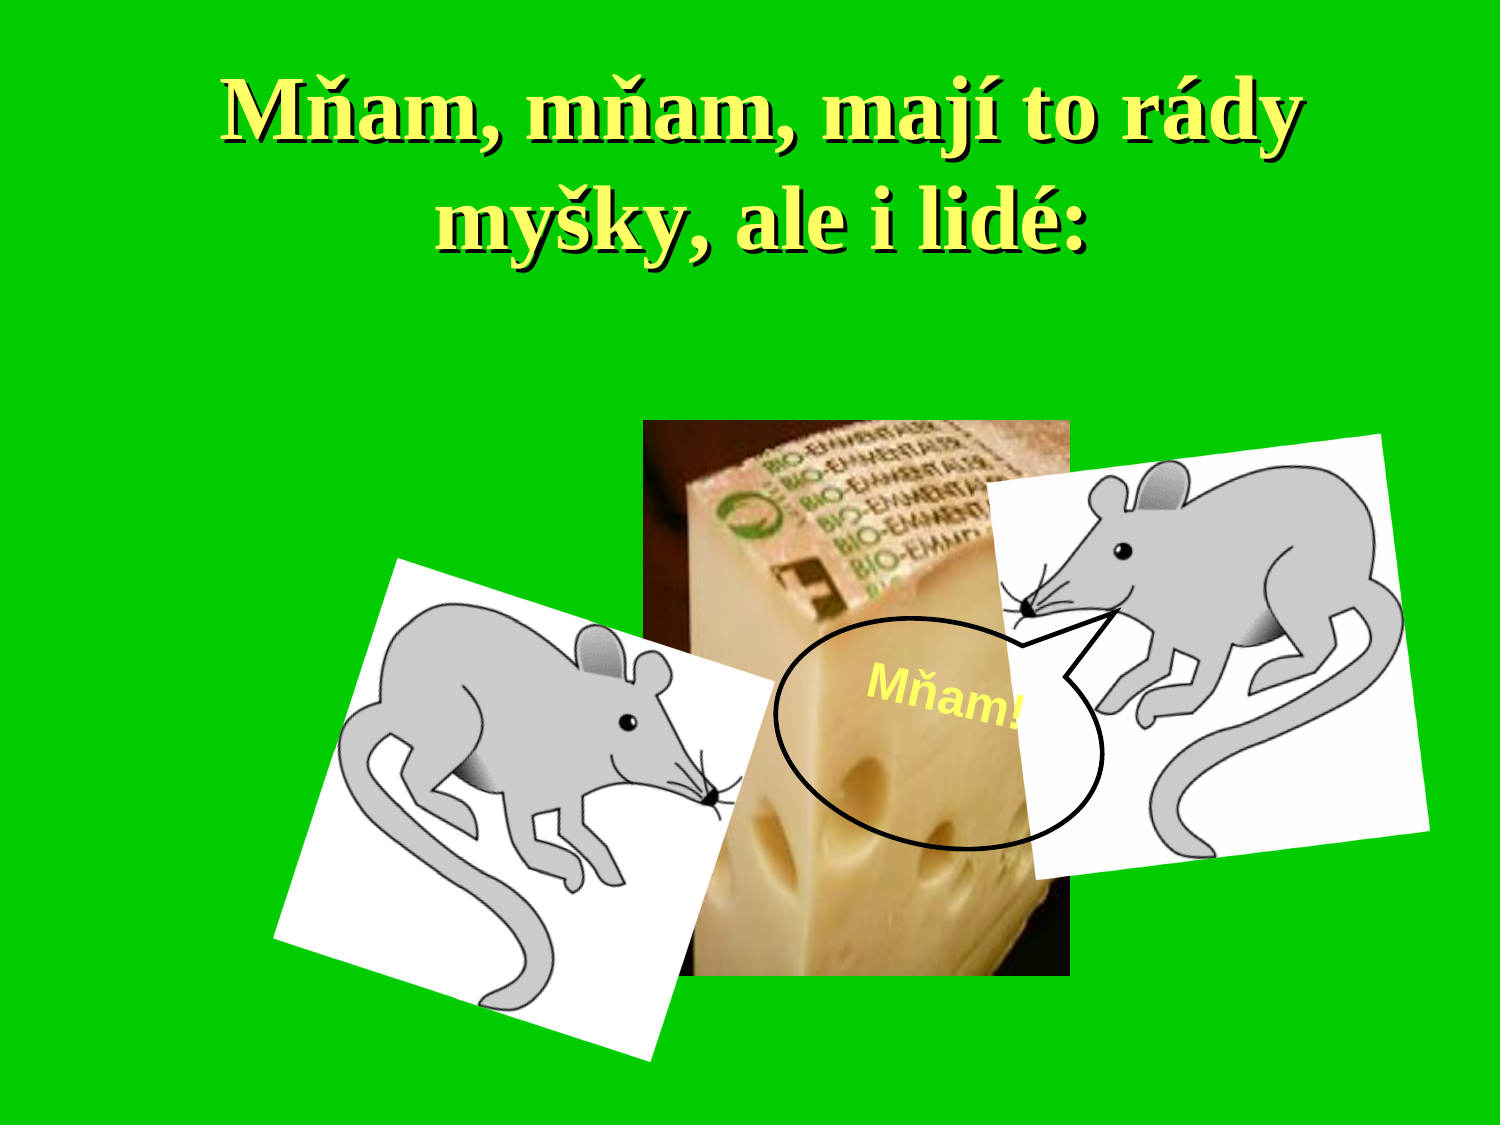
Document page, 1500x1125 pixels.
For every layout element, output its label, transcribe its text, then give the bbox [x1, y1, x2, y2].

picture [272, 420, 1430, 1062]
title Mňam, mňam, mají to rády myšky, ale i lidé: [75, 39, 1451, 276]
text_box Mňam! [775, 612, 1115, 850]
